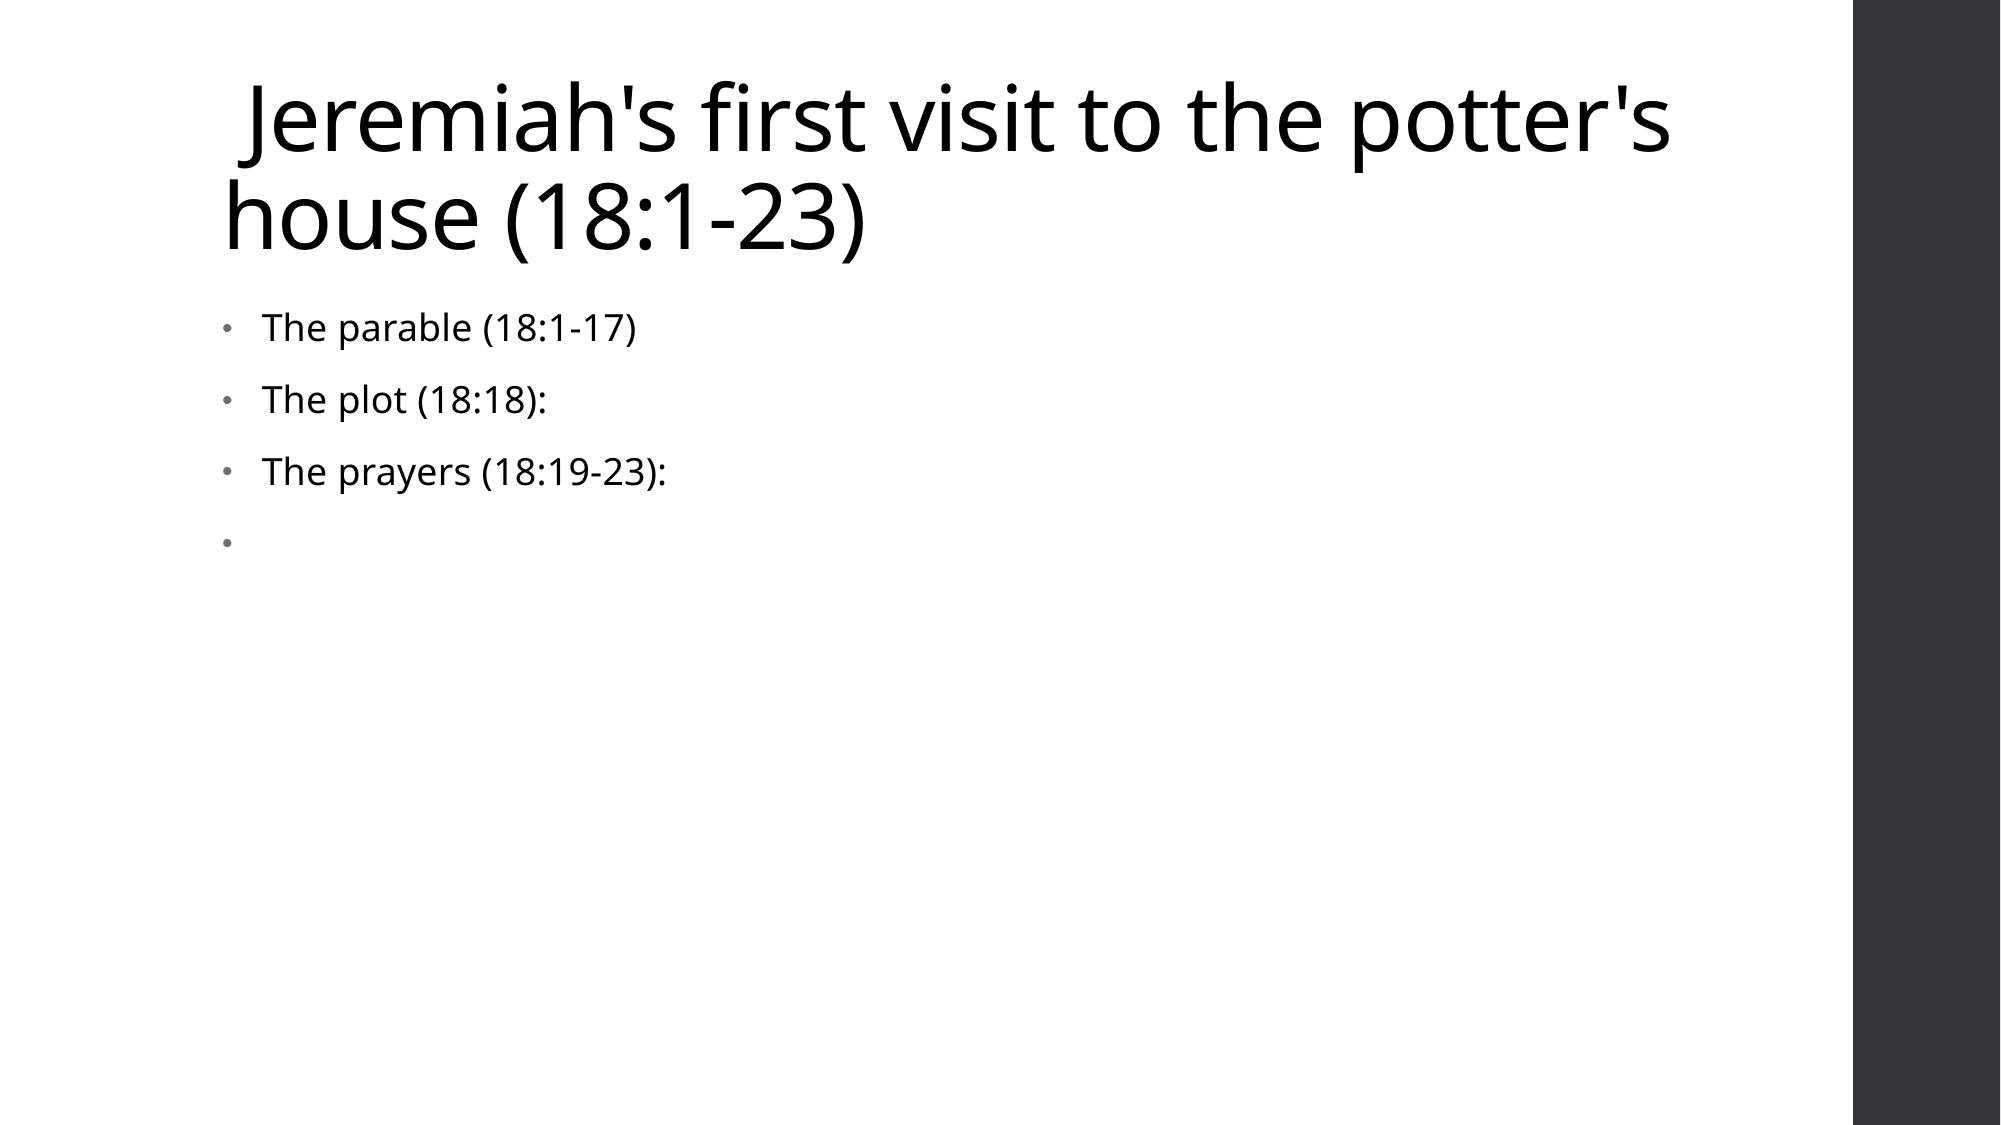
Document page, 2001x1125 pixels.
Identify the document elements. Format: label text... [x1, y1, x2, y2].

title Jeremiah's first visit to the potter's house (18:1-23) [206, 60, 1797, 278]
list The parable (18:1-17) The plot (18:18): The prayers (18:19-23): [206, 299, 1617, 1014]
